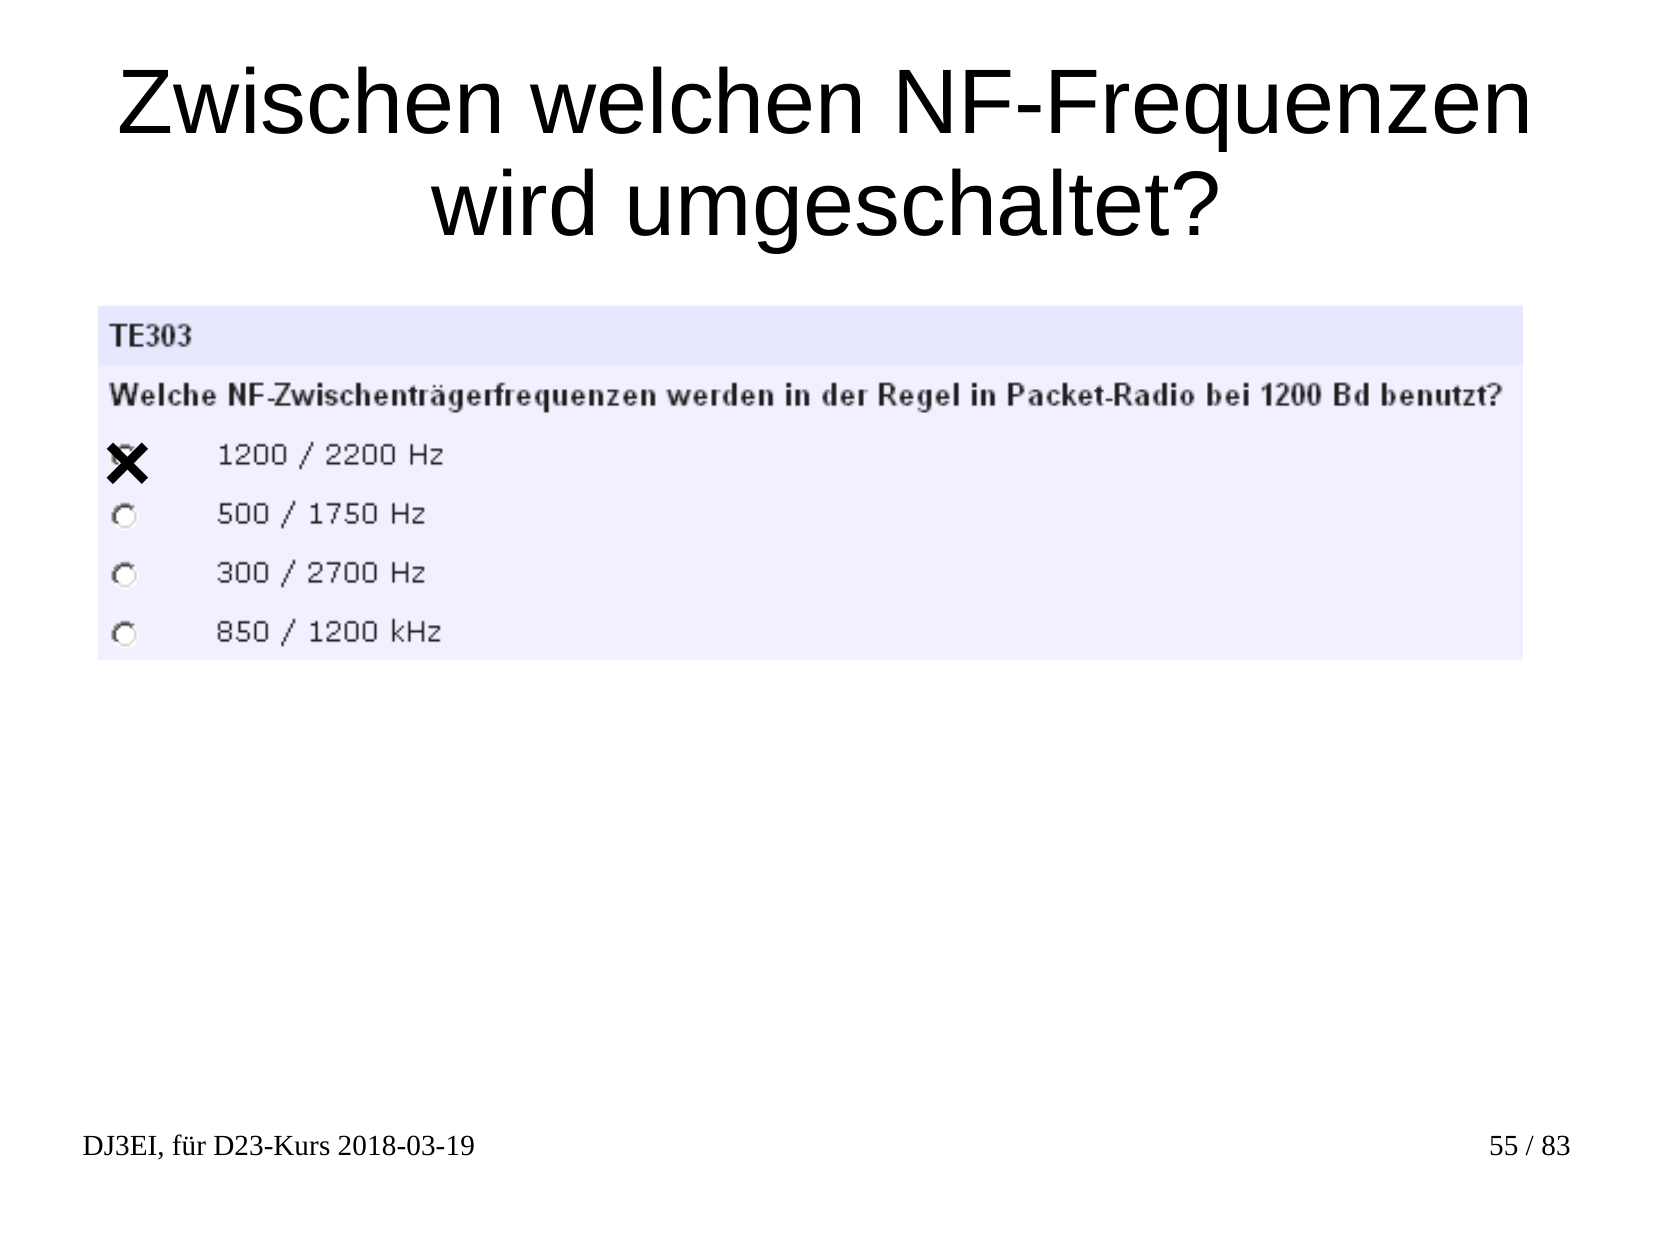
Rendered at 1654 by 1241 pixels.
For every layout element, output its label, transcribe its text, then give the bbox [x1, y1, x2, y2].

text_box × [88, 408, 150, 517]
title Zwischen welchen NF-Frequenzen wird umgeschaltet? [82, 49, 1571, 257]
picture [76, 295, 1523, 674]
